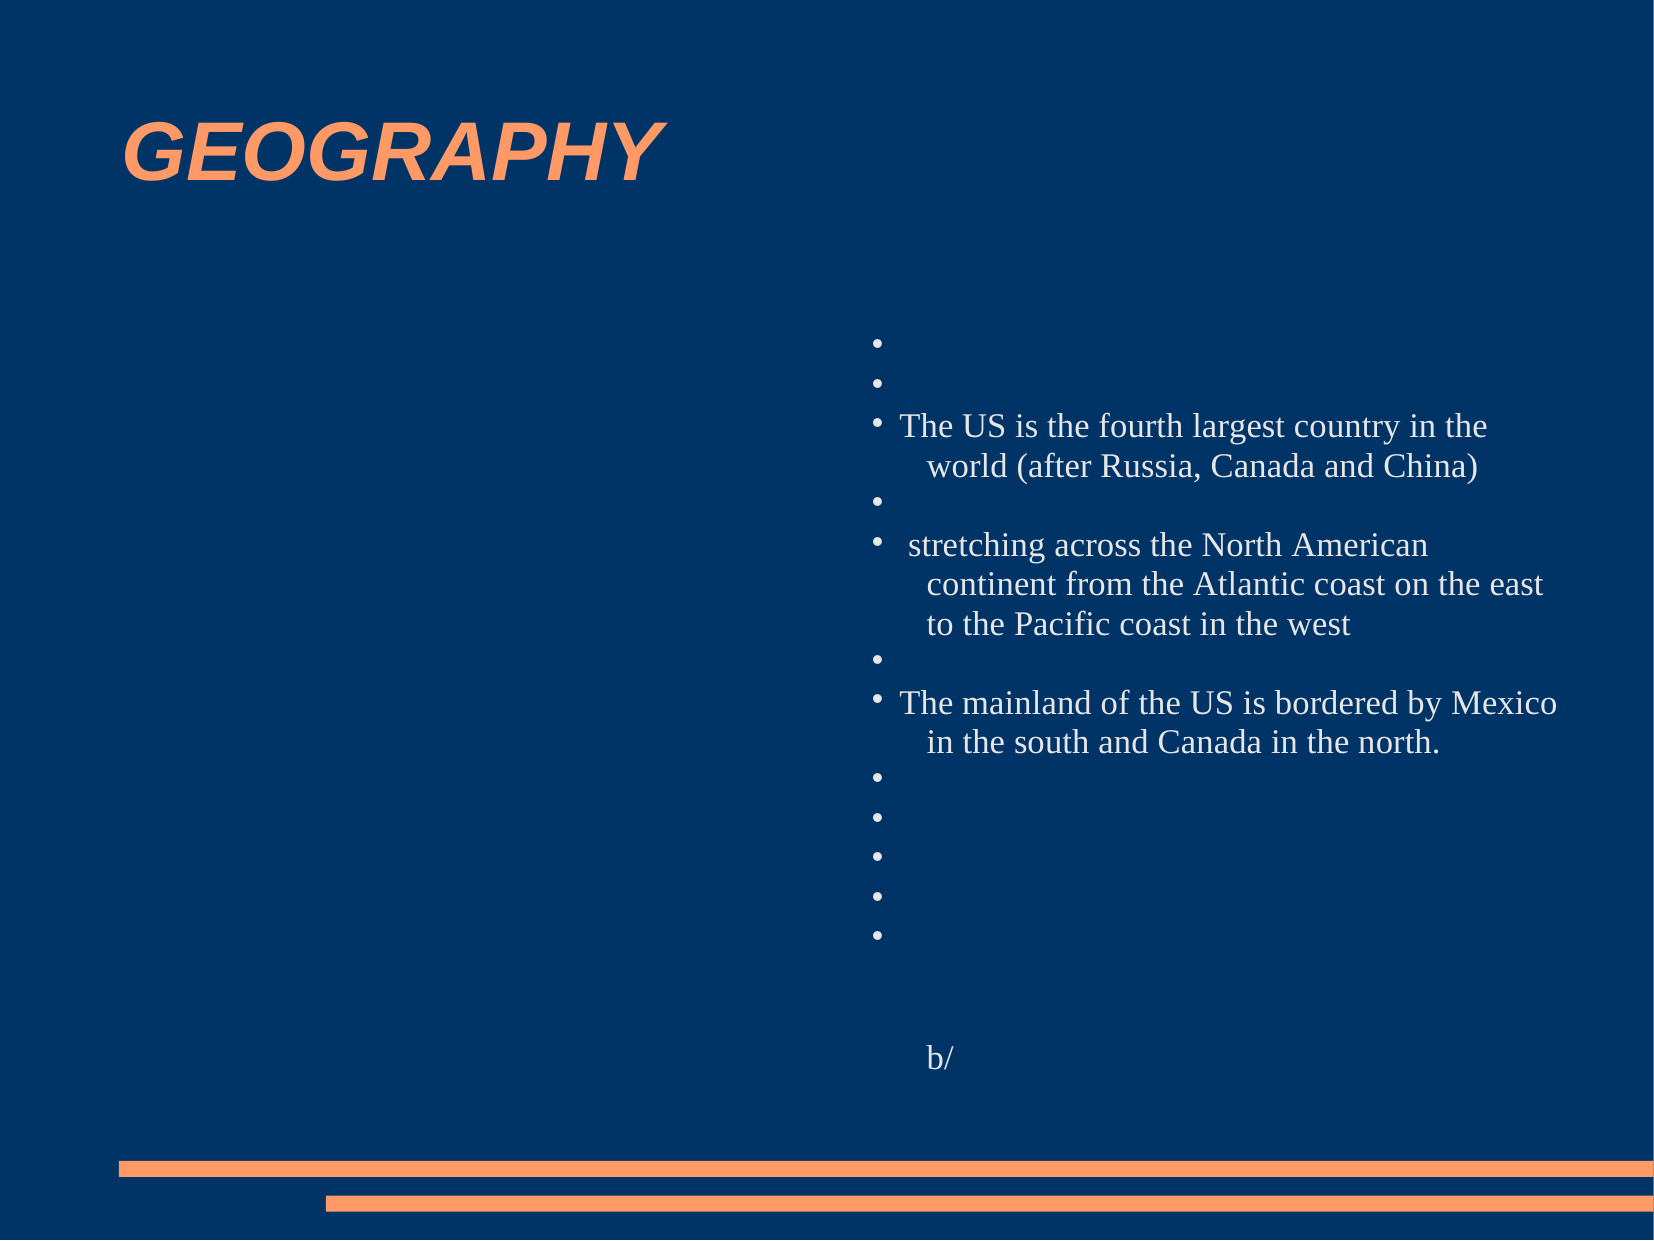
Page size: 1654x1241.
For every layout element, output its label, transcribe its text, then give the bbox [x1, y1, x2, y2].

title GEOGRAPHY [121, 46, 1534, 254]
list The US is the fourth largest country in the world (after Russia, Canada and China) stretching across the North American continent from the Atlantic coast on the east to the Pacific coast in the west The mainland of the US is bordered by Mexico in the south and Canada in the north. b/ [0, 183, 1506, 993]
